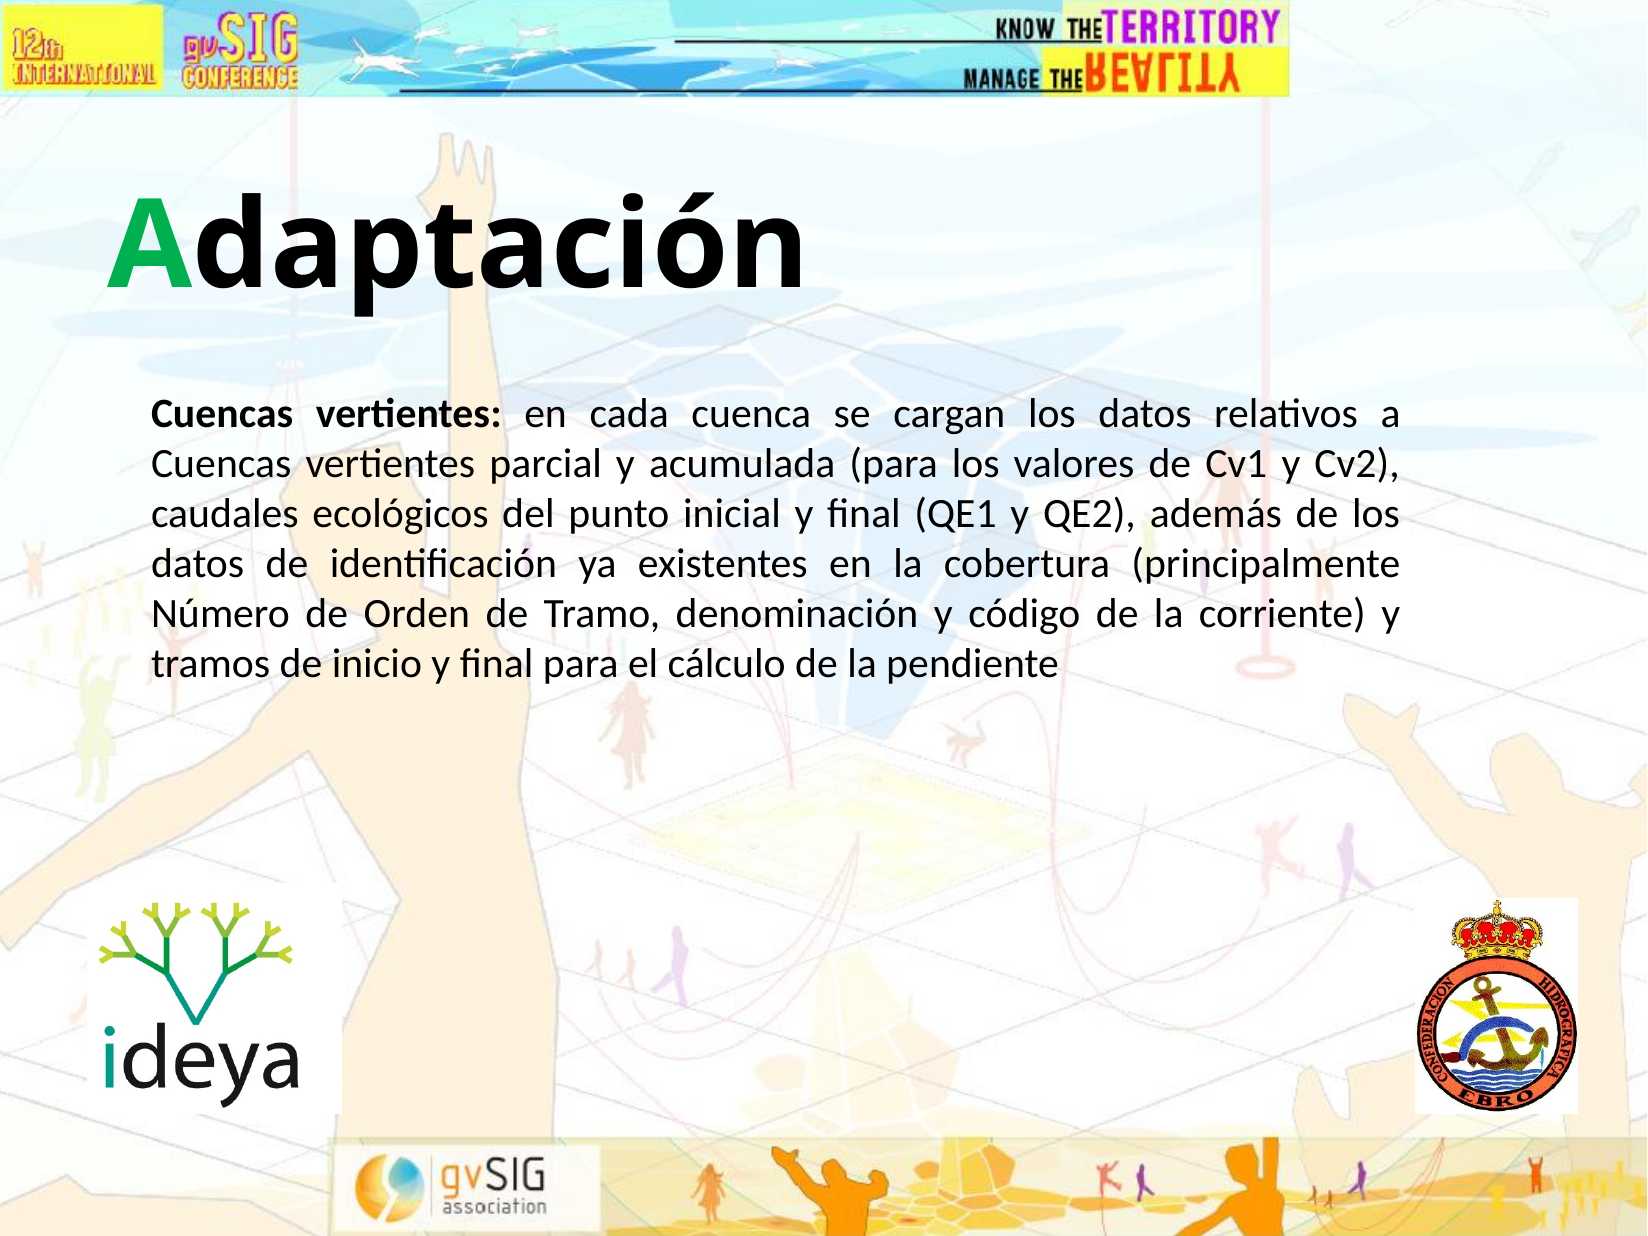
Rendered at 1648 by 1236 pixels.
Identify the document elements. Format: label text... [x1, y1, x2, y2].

title Adaptación [32, 155, 886, 320]
text_box Cuencas vertientes: en cada cuenca se cargan los datos relativos a Cuencas vertientes parcial y acumulada (para los valores de Cv1 y Cv2), caudales ecológicos del punto inicial y final (QE1 y QE2), además de los datos de identificación ya existentes en la cobertura (principalmente Número de Orden de Tramo, denominación y código de la corriente) y tramos de inicio y final para el cálculo de la pendiente [136, 378, 1416, 844]
picture [0, 0, 1648, 1236]
